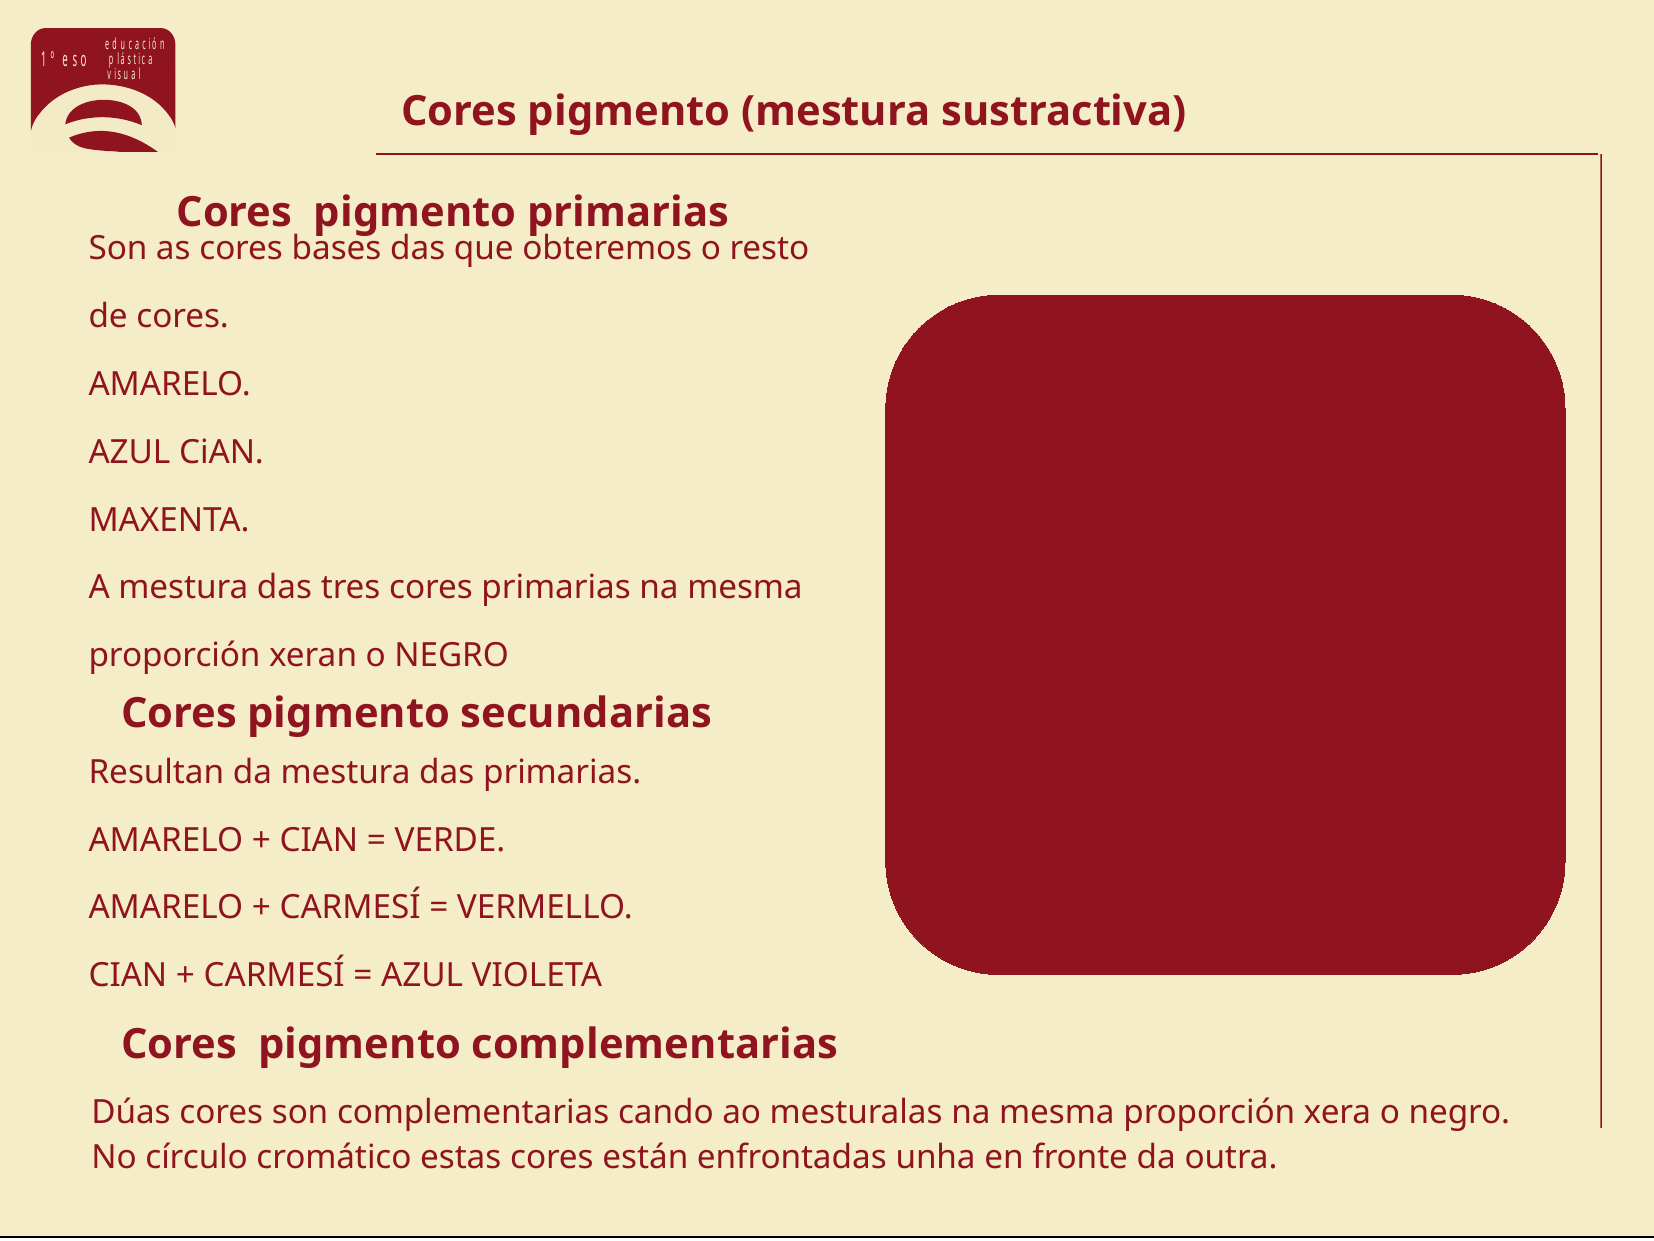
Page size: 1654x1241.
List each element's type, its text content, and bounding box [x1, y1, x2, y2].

text_box Cores pigmento complementarias [47, 1015, 987, 1069]
text_box Cores pigmento (mestura sustractiva) [318, 82, 1270, 136]
text_box Resultan da mestura das primarias. AMARELO + CIAN = VERDE. AMARELO + CARMESÍ = VERMELLO. CIAN + CARMESÍ = AZUL VIOLETA [88, 750, 798, 972]
text_box Cores pigmento primarias [35, 183, 798, 237]
text_box Dúas cores son complementarias cando ao mesturalas na mesma proporción xera o negro. No círculo cromático estas cores están enfrontadas unha en fronte da outra. [76, 1080, 1565, 1197]
text_box Cores pigmento secundarias [47, 685, 928, 739]
text_box [885, 295, 1566, 975]
subtitle [82, 290, 1571, 1109]
text_box Son as cores bases das que obteremos o resto de cores. AMARELO. AZUL CiAN. MAXENTA. A mestura das tres cores primarias na mesma proporción xeran o NEGRO [88, 237, 857, 641]
picture [0, 0, 1654, 1241]
